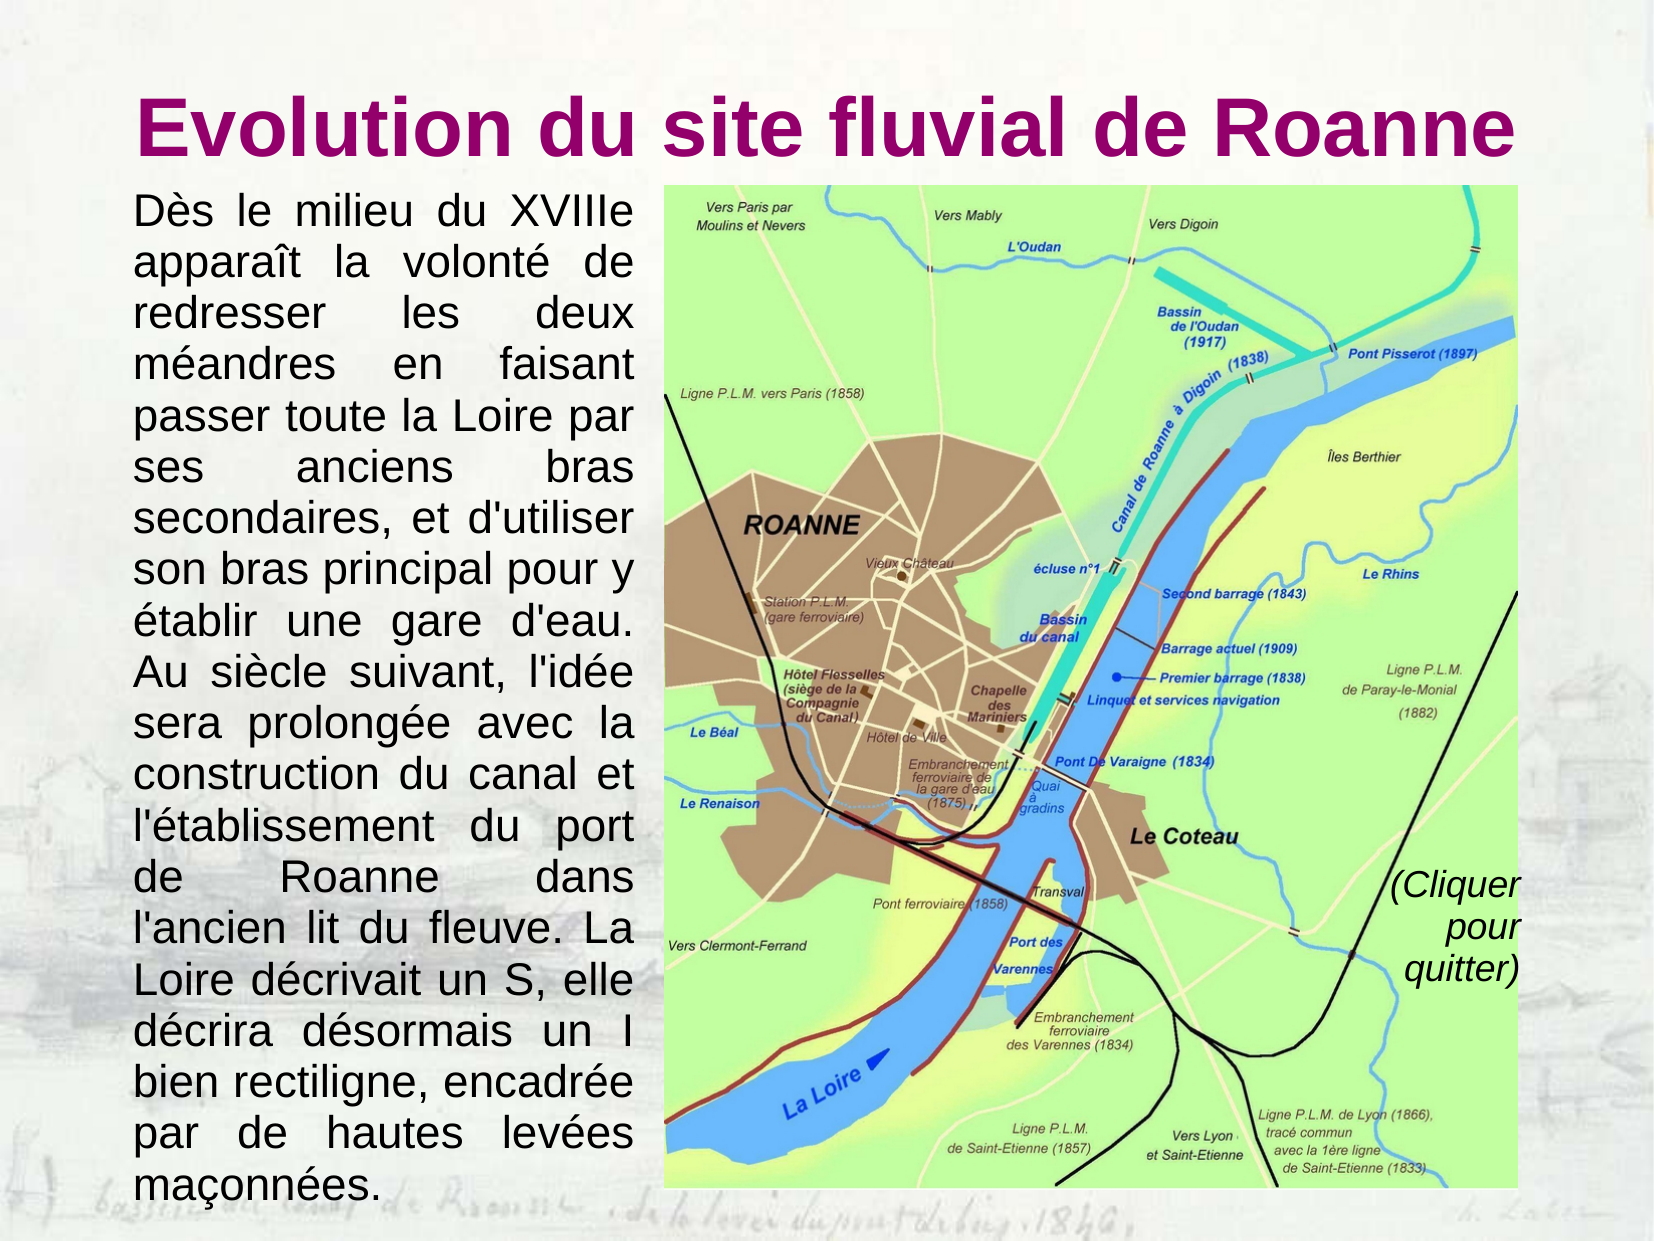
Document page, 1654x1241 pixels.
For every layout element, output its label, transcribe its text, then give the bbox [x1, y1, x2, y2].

picture [0, 0, 1654, 1241]
text_box (Cliquer pour quitter) [1328, 856, 1536, 997]
text_box Dès le milieu du XVIIIe apparaît la volonté de redresser les deux méandres en faisant passer toute la Loire par ses anciens bras secondaires, et d'utiliser son bras principal pour y établir une gare d'eau. Au siècle suivant, l'idée sera prolongée avec la construction du canal et l'établissement du port de Roanne dans l'ancien lit du fleuve. La Loire décrivait un S, elle décrira désormais un I bien rectiligne, encadrée par de hautes levées maçonnées. [118, 177, 650, 1213]
title Evolution du site fluvial de Roanne [82, 49, 1571, 207]
